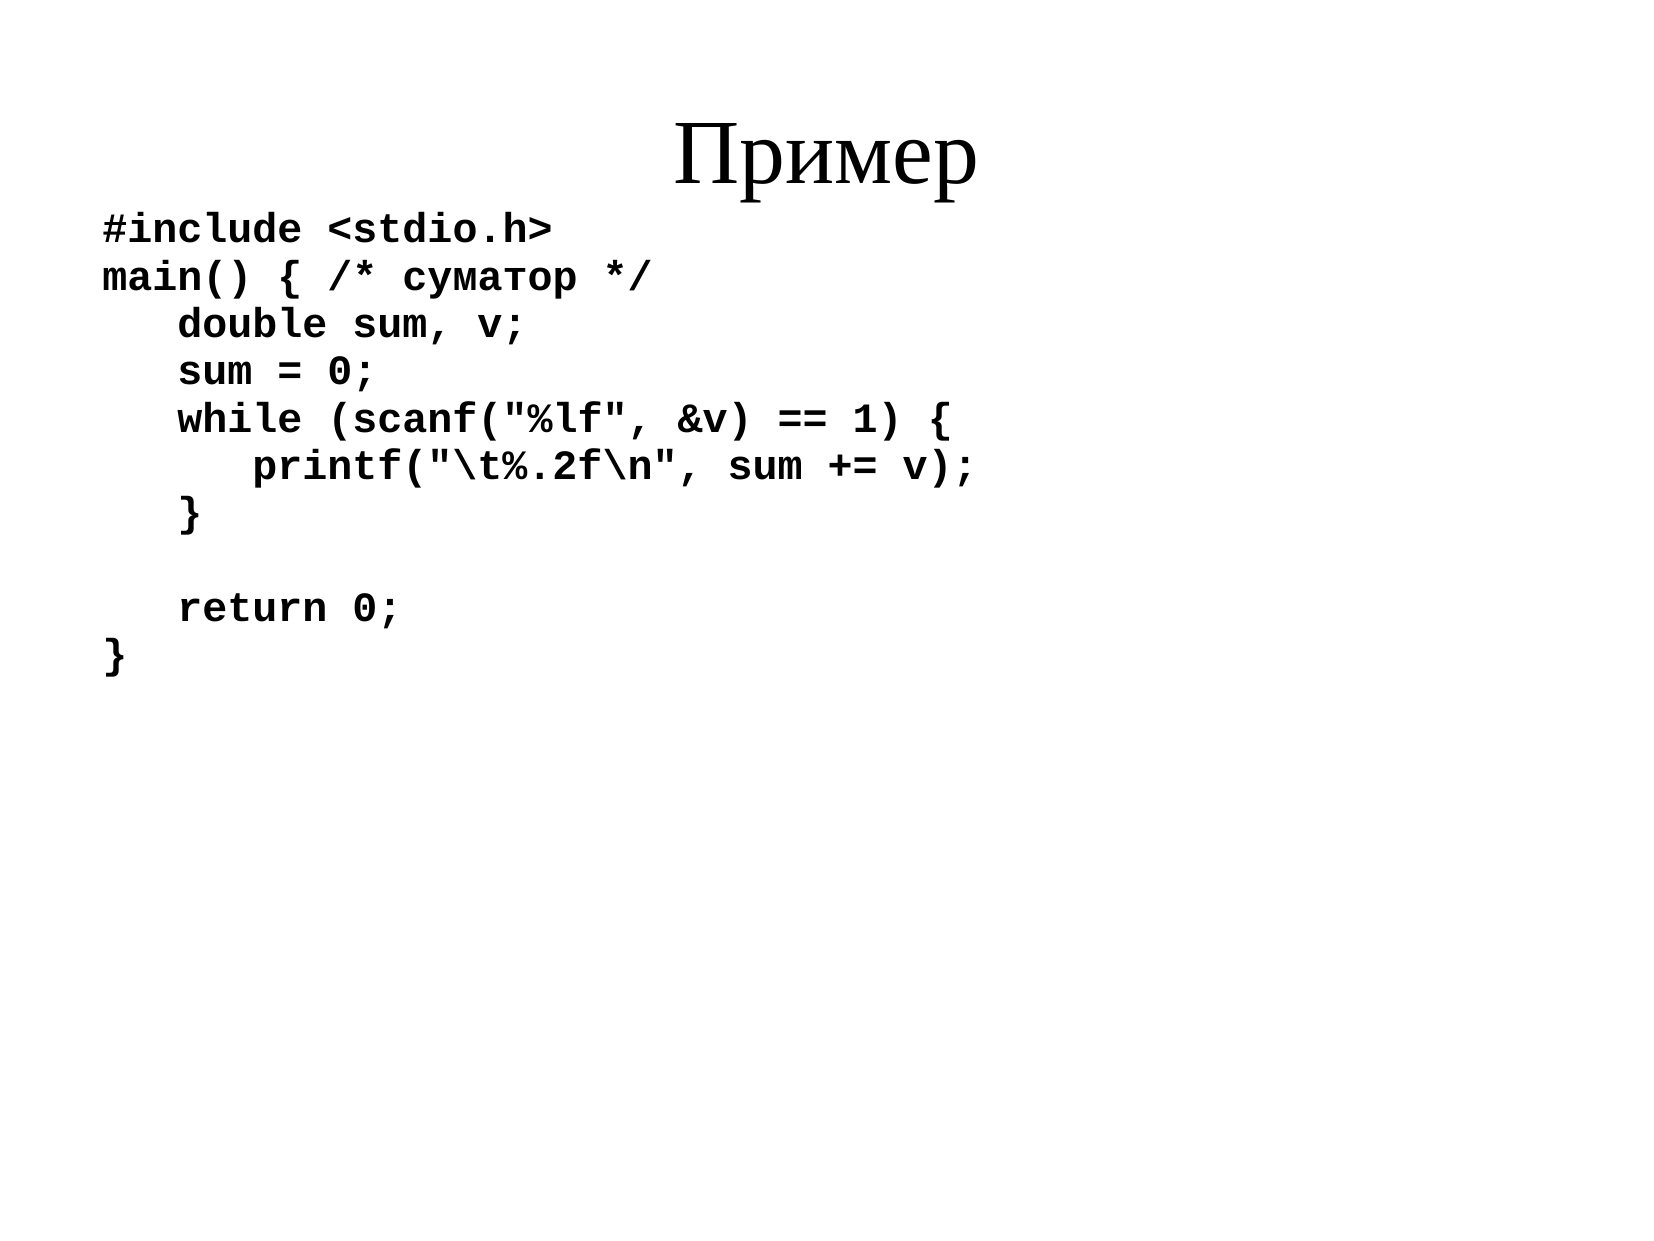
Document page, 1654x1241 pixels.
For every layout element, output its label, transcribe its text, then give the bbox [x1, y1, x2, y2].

text_box #include <stdio.h> main() { /* суматор */ double sum, v; sum = 0; while (scanf("%lf", &v) == 1) { printf("\t%.2f\n", sum += v); } return 0; } [87, 200, 1634, 694]
title Пример [82, 49, 1571, 257]
